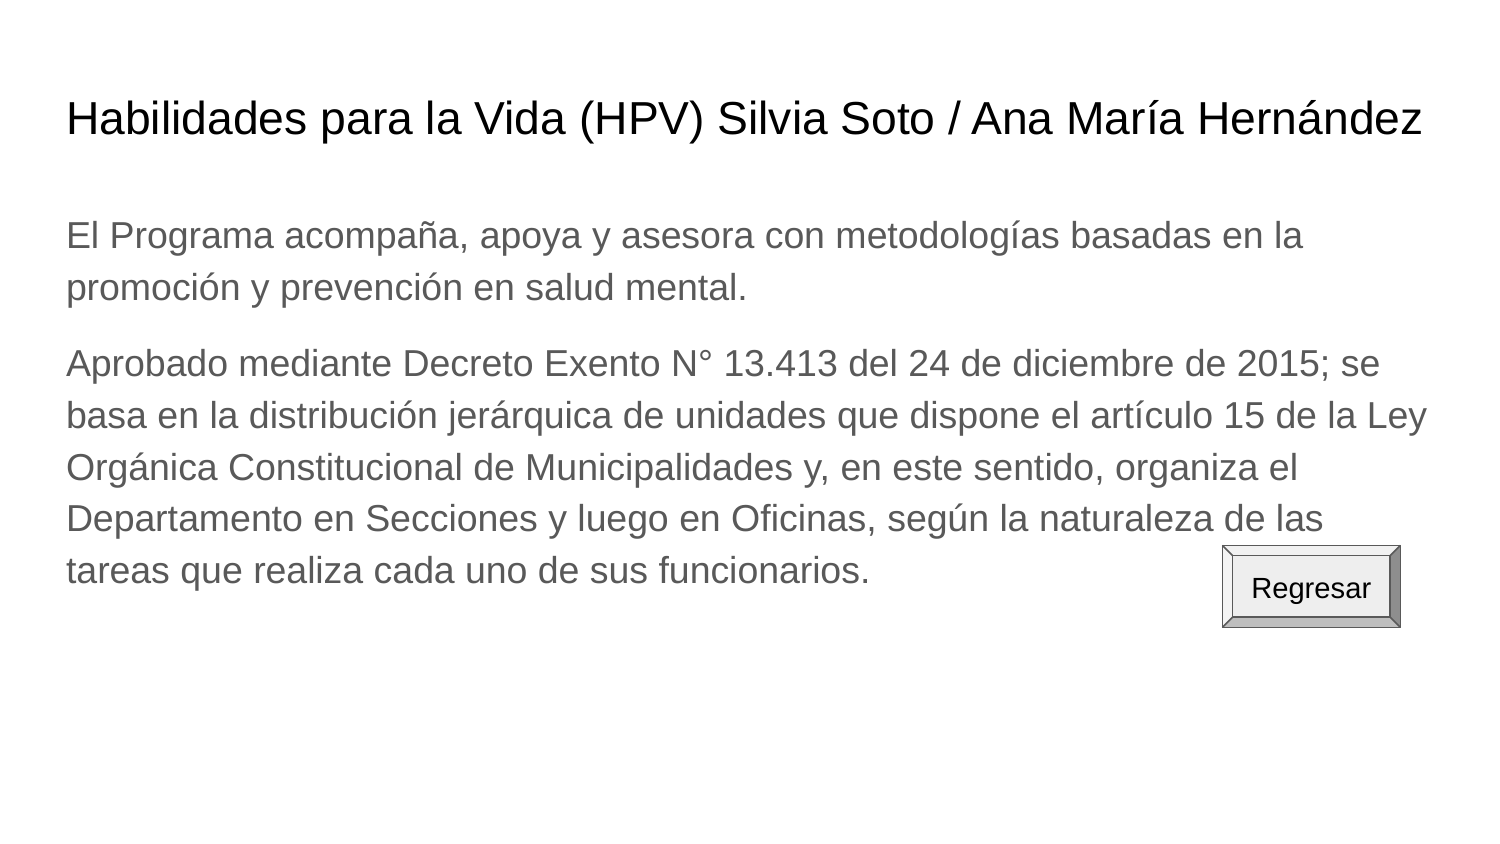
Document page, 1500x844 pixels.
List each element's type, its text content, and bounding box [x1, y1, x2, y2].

title Habilidades para la Vida (HPV) Silvia Soto / Ana María Hernández [51, 72, 1449, 167]
list El Programa acompaña, apoya y asesora con metodologías basadas en la promoción y prevención en salud mental. Aprobado mediante Decreto Exento N° 13.413 del 24 de diciembre de 2015; se basa en la distribución jerárquica de unidades que dispone el artículo 15 de la Ley Orgánica Constitucional de Municipalidades y, en este sentido, organiza el Departamento en Secciones y luego en Oficinas, según la naturaleza de las tareas que realiza cada uno de sus funcionarios. [51, 189, 1449, 750]
text_box Regresar [1233, 556, 1390, 617]
